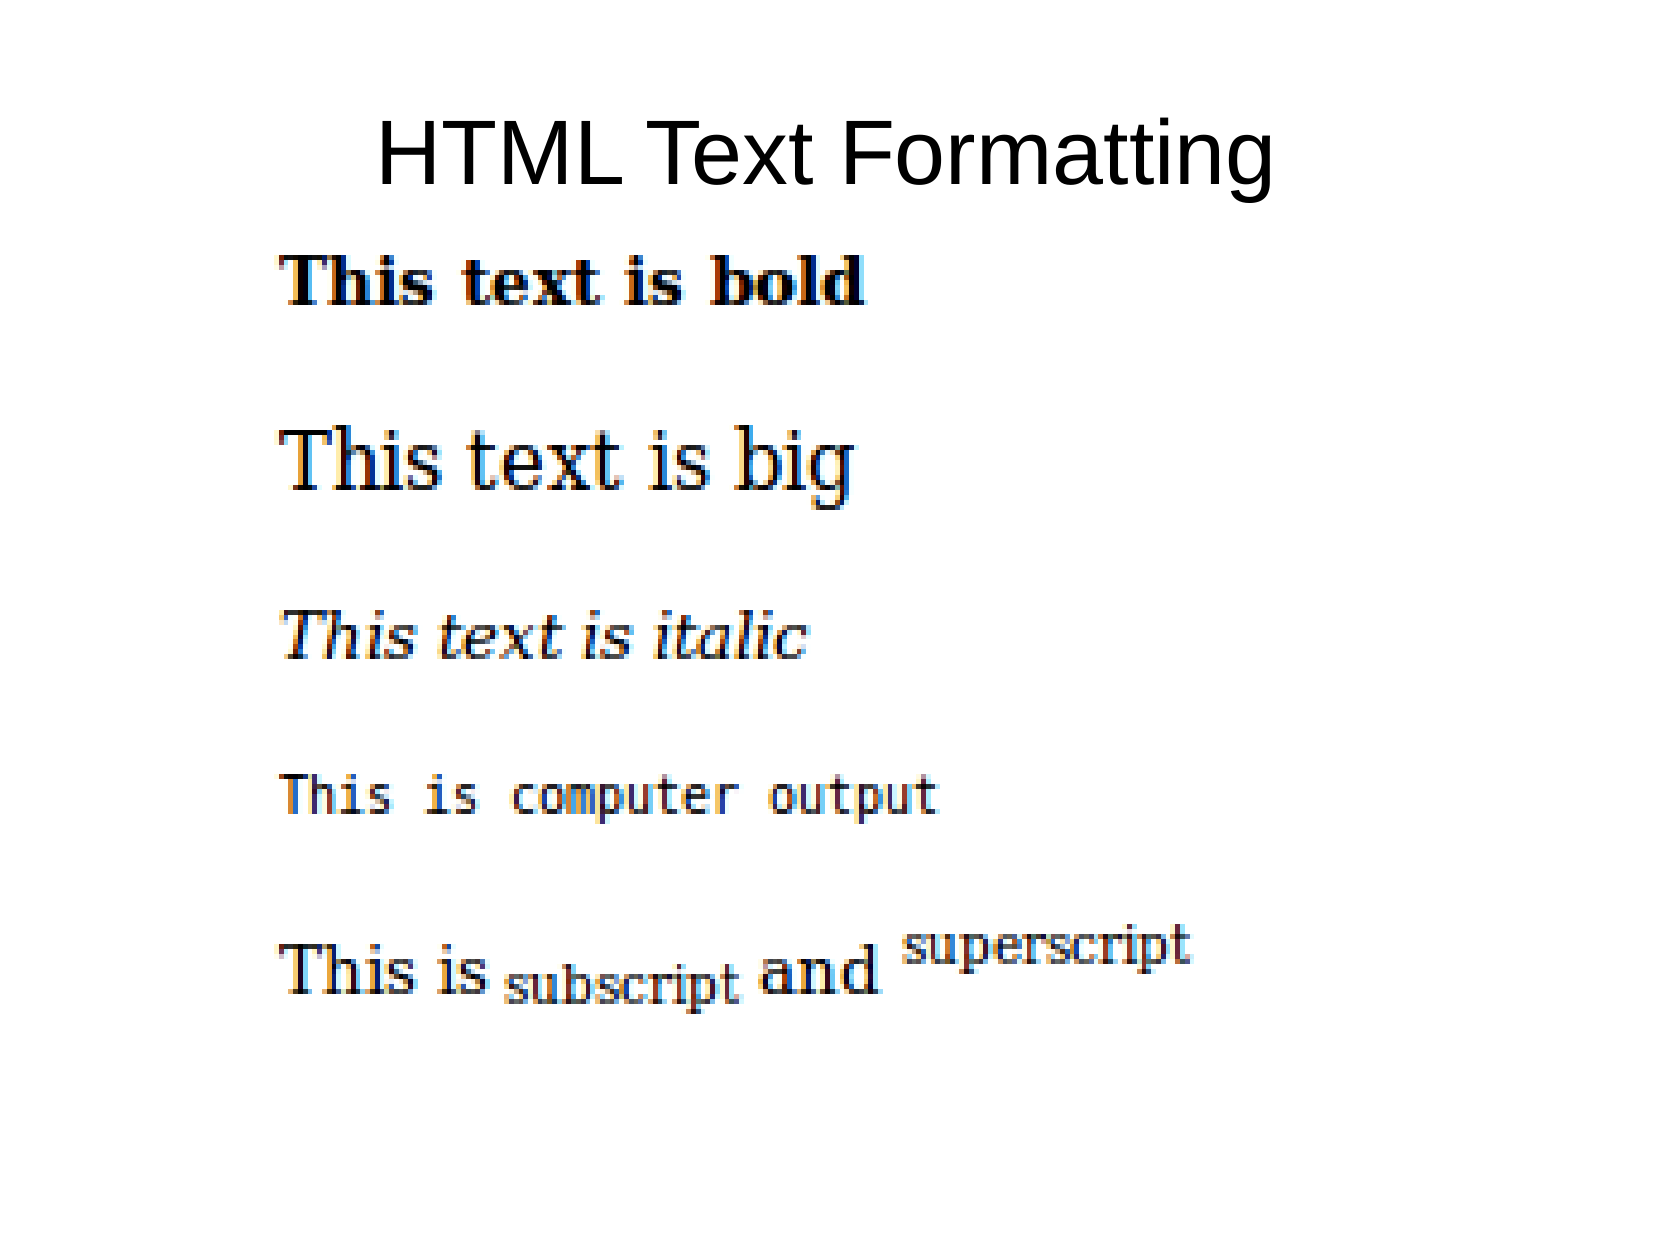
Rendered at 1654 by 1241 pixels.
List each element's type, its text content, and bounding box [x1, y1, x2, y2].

title HTML Text Formatting [82, 56, 1571, 250]
picture [265, 236, 1329, 1034]
